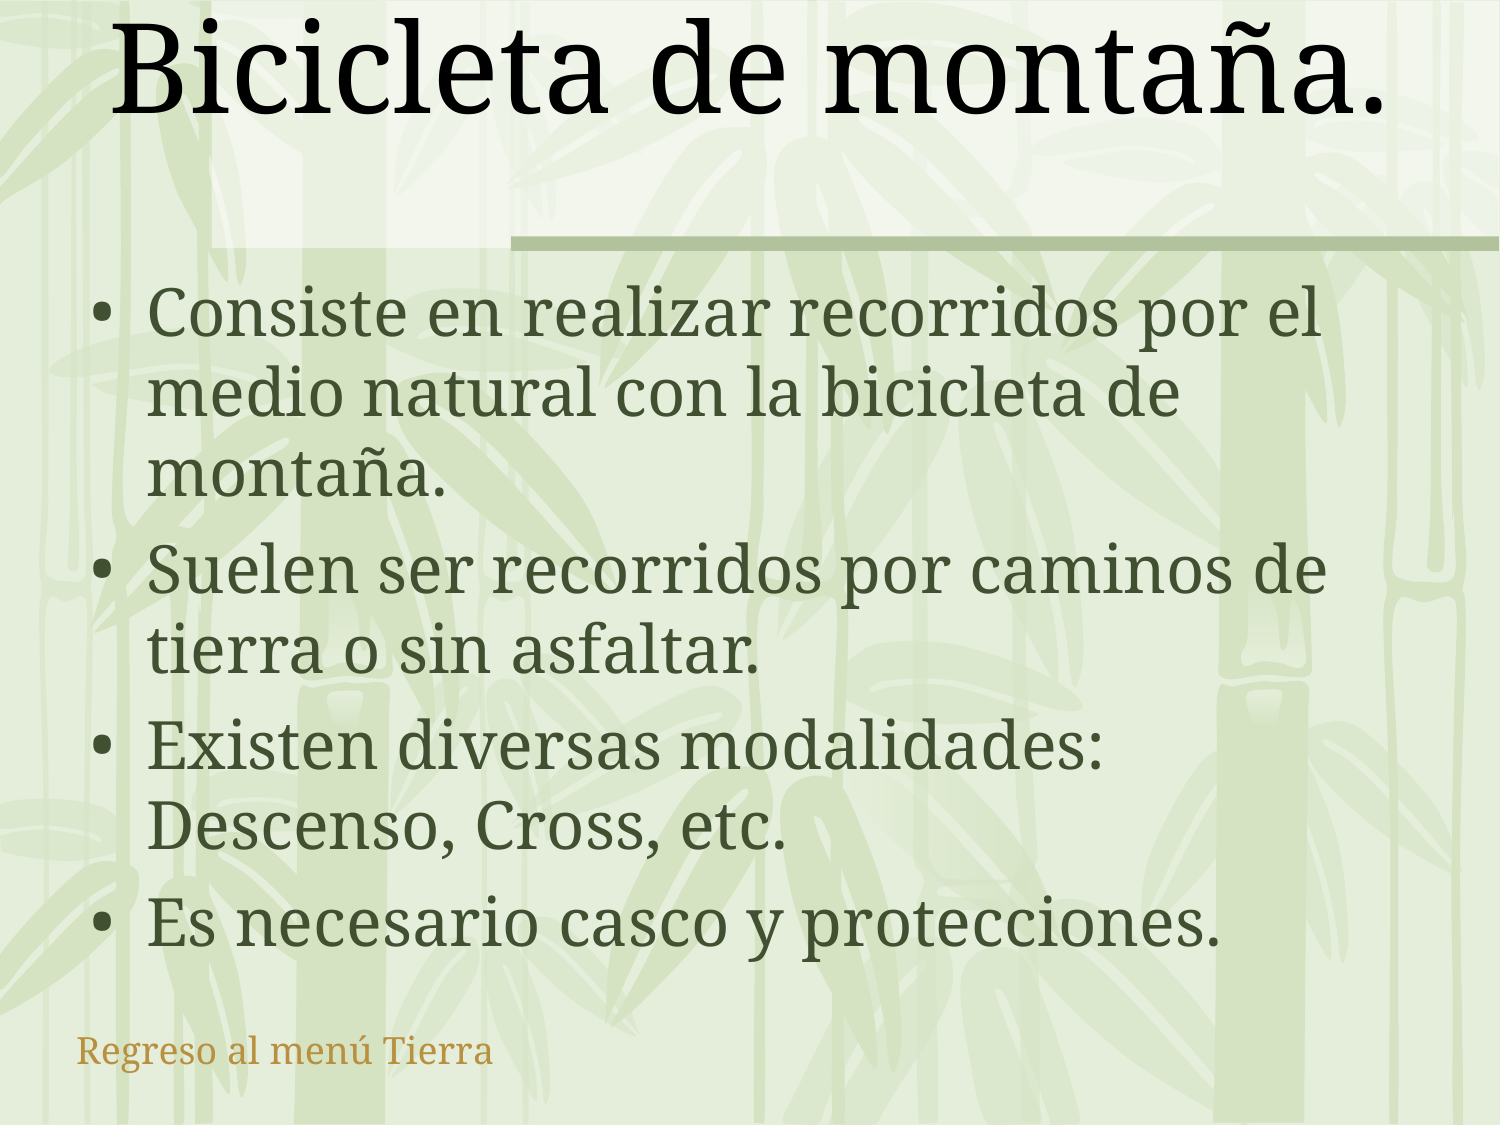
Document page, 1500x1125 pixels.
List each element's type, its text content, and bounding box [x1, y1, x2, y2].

title Bicicleta de montaña. [75, 0, 1426, 262]
text_box Regreso al menú Tierra [61, 1019, 510, 1086]
list Consiste en realizar recorridos por el medio natural con la bicicleta de montaña. Suelen ser recorridos por caminos de tierra o sin asfaltar. Existen diversas modalidades: Descenso, Cross, etc. Es necesario casco y protecciones. [75, 262, 1426, 1006]
